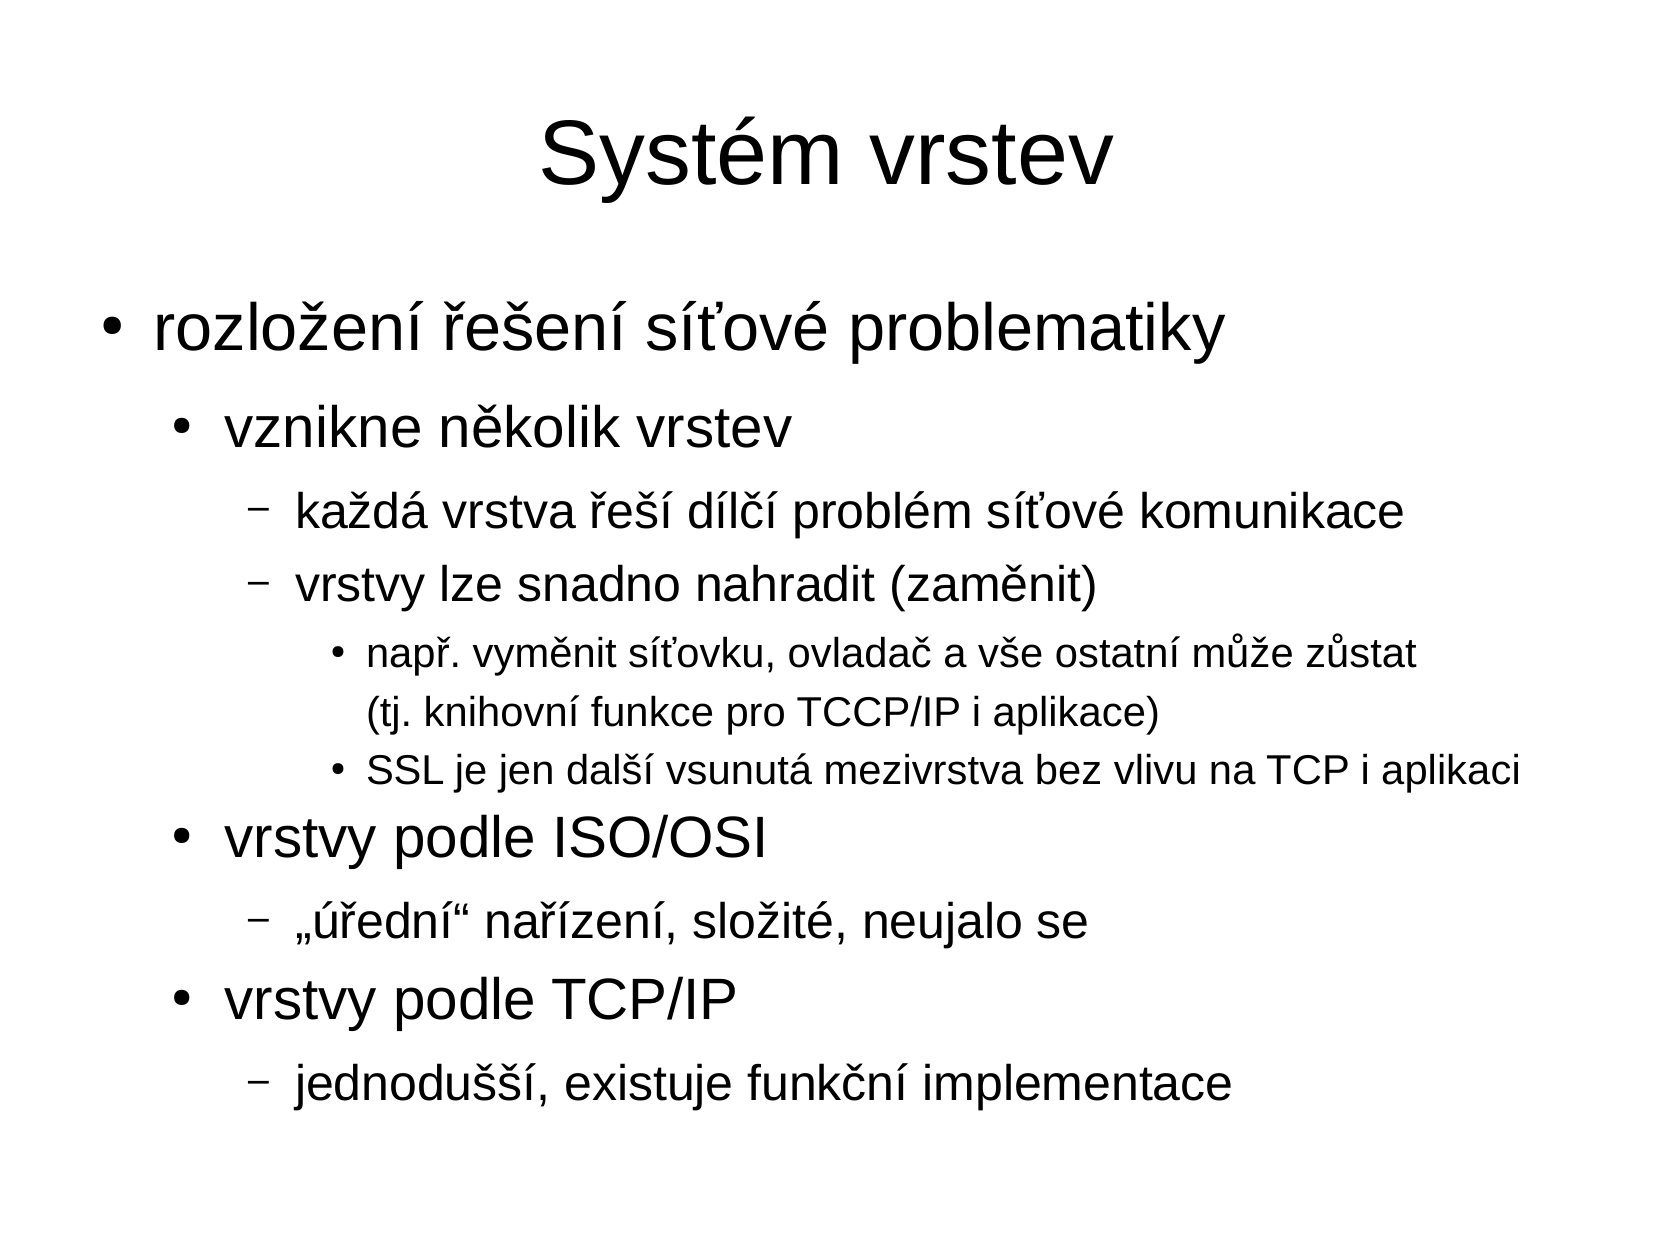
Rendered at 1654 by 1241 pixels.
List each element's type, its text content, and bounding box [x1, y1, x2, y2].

title Systém vrstev [82, 49, 1571, 257]
list rozložení řešení síťové problematiky vznikne několik vrstev každá vrstva řeší dílčí problém síťové komunikace vrstvy lze snadno nahradit (zaměnit) např. vyměnit síťovku, ovladač a vše ostatní může zůstat (tj. knihovní funkce pro TCCP/IP i aplikace) SSL je jen další vsunutá mezivrstva bez vlivu na TCP i aplikaci vrstvy podle ISO/OSI „úřední“ nařízení, složité, neujalo se vrstvy podle TCP/IP jednodušší, existuje funkční implementace [82, 290, 1571, 1112]
